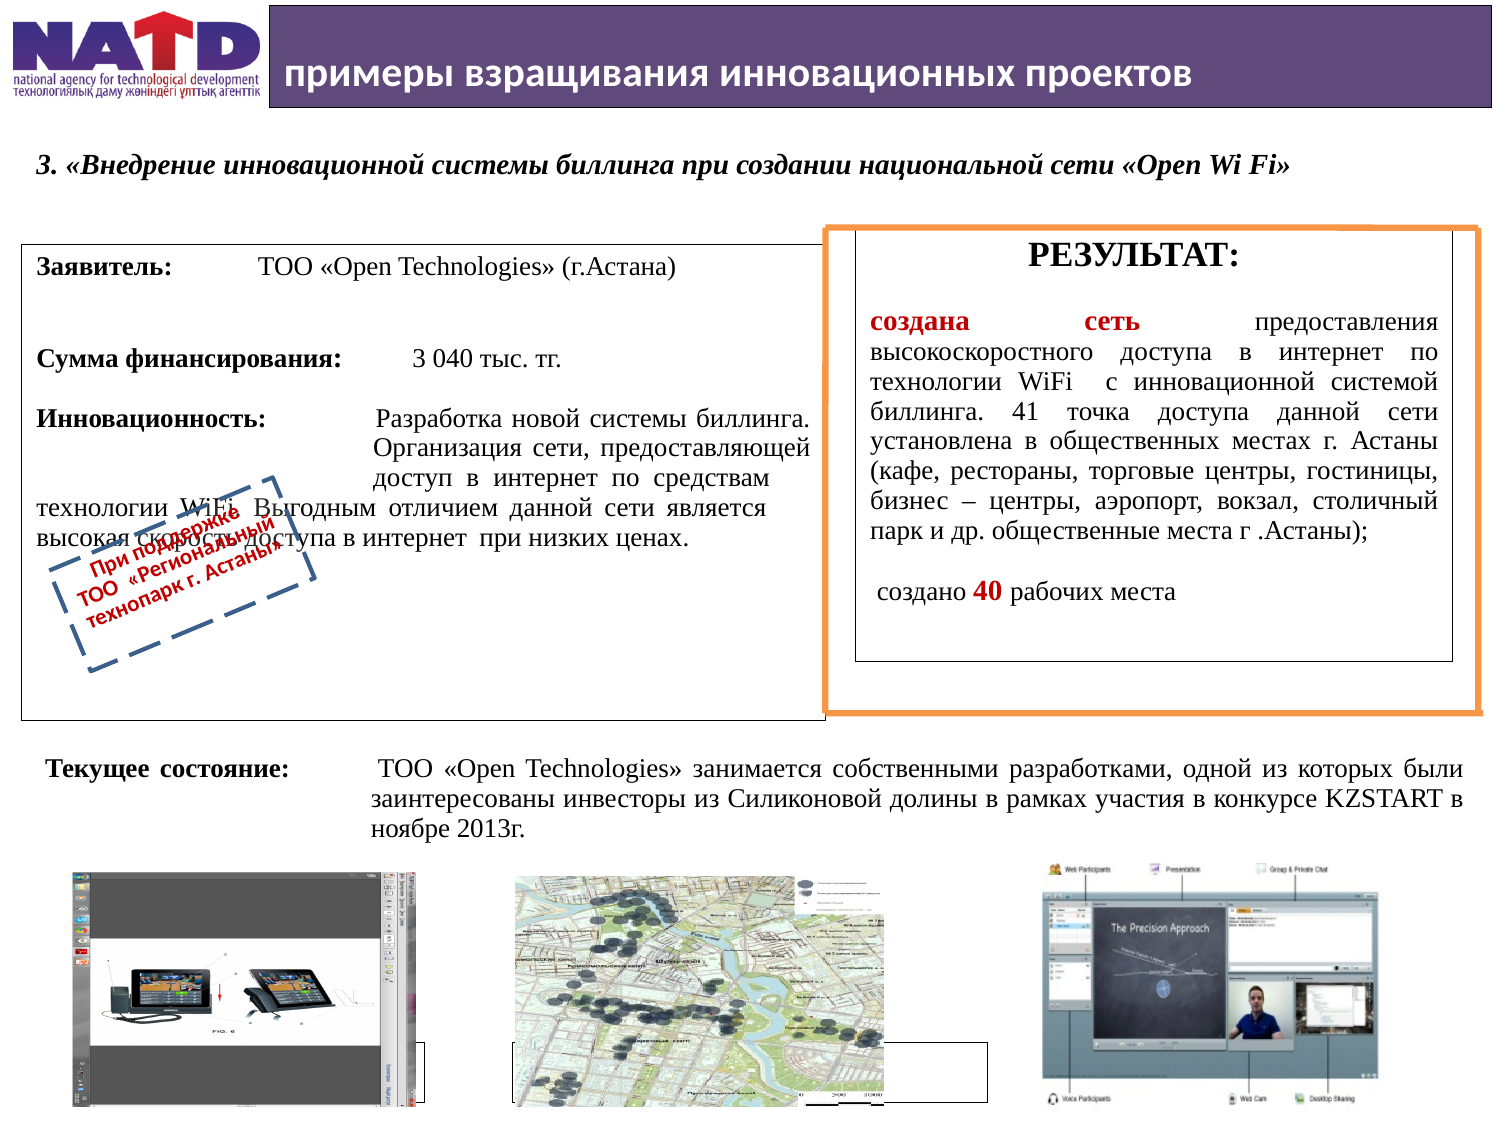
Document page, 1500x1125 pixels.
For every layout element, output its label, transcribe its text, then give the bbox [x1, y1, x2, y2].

text_box При поддержке ТОО «Региональный технопарк г. Астаны» [48, 477, 315, 672]
picture [1042, 863, 1387, 1117]
text_box Заявитель: ТОО «Open Technologies» (г.Астана) Сумма финансирования: 3 040 тыс. тг. Инновационность: Разработка новой системы биллинга. Организация сети, предоставляющей доступ в интернет по средствам технологии WiFi. Выгодным отличием данной сети является высокая скорость доступа в интернет при низких ценах. [21, 244, 826, 721]
text_box 3. «Внедрение инновационной системы биллинга при создании национальной сети «Open Wi Fi» [21, 141, 1428, 227]
text_box примеры взращивания инновационных проектов [269, 5, 1492, 108]
text_box Текущее состояние: ТОО «Open Technologies» занимается собственными разработками, одной из которых были заинтересованы инвесторы из Силиконовой долины в рамках участия в конкурсе KZSTART в ноябре 2013г. [30, 746, 1479, 860]
text_box РЕЗУЛЬТАТ: создана сеть предоставления высокоскоростного доступа в интернет по технологии WiFi с инновационной системой биллинга. 41 точка доступа данной сети установлена в общественных местах г. Астаны (кафе, рестораны, торговые центры, гостиницы, бизнес – центры, аэропорт, вокзал, столичный парк и др. общественные места г .Астаны); создано 40 рабочих места [855, 231, 1453, 662]
picture [13, 11, 260, 99]
picture [515, 876, 884, 1107]
picture [72, 872, 416, 1107]
